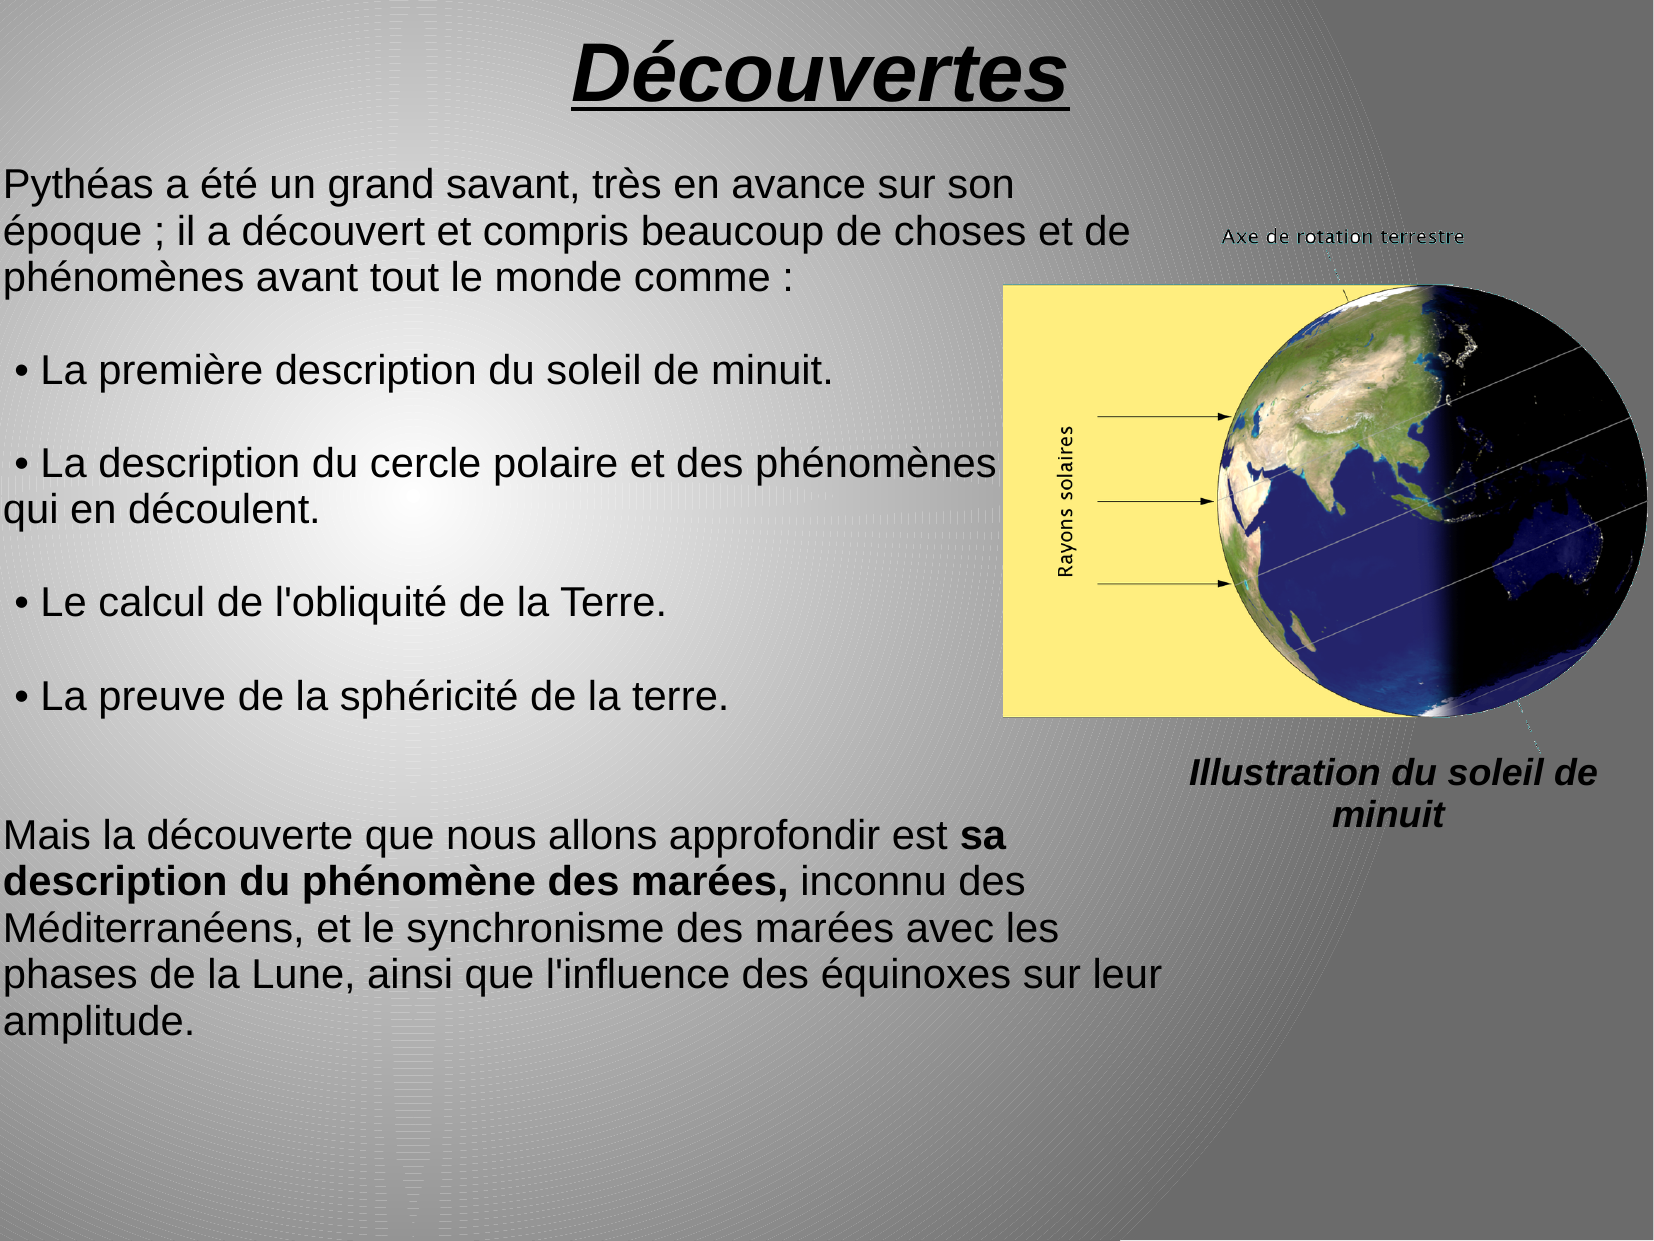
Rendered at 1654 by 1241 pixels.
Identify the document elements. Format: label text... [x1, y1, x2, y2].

text_box Pythéas a été un grand savant, très en avance sur son époque ; il a découvert et compris beaucoup de choses et de phénomènes avant tout le monde comme : • La première description du soleil de minuit. • La description du cercle polaire et des phénomènes qui en découlent. • Le calcul de l'obliquité de la Terre. • La preuve de la sphéricité de la terre. Mais la découverte que nous allons approfondir est sa description du phénomène des marées, inconnu des Méditerranéens, et le synchronisme des marées avec les phases de la Lune, ainsi que l'influence des équinoxes sur leur amplitude. [0, 153, 1182, 1209]
picture [1182, 198, 1654, 792]
text_box Illustration du soleil de minuit [1145, 744, 1642, 972]
text_box Découvertes [0, 19, 1642, 128]
